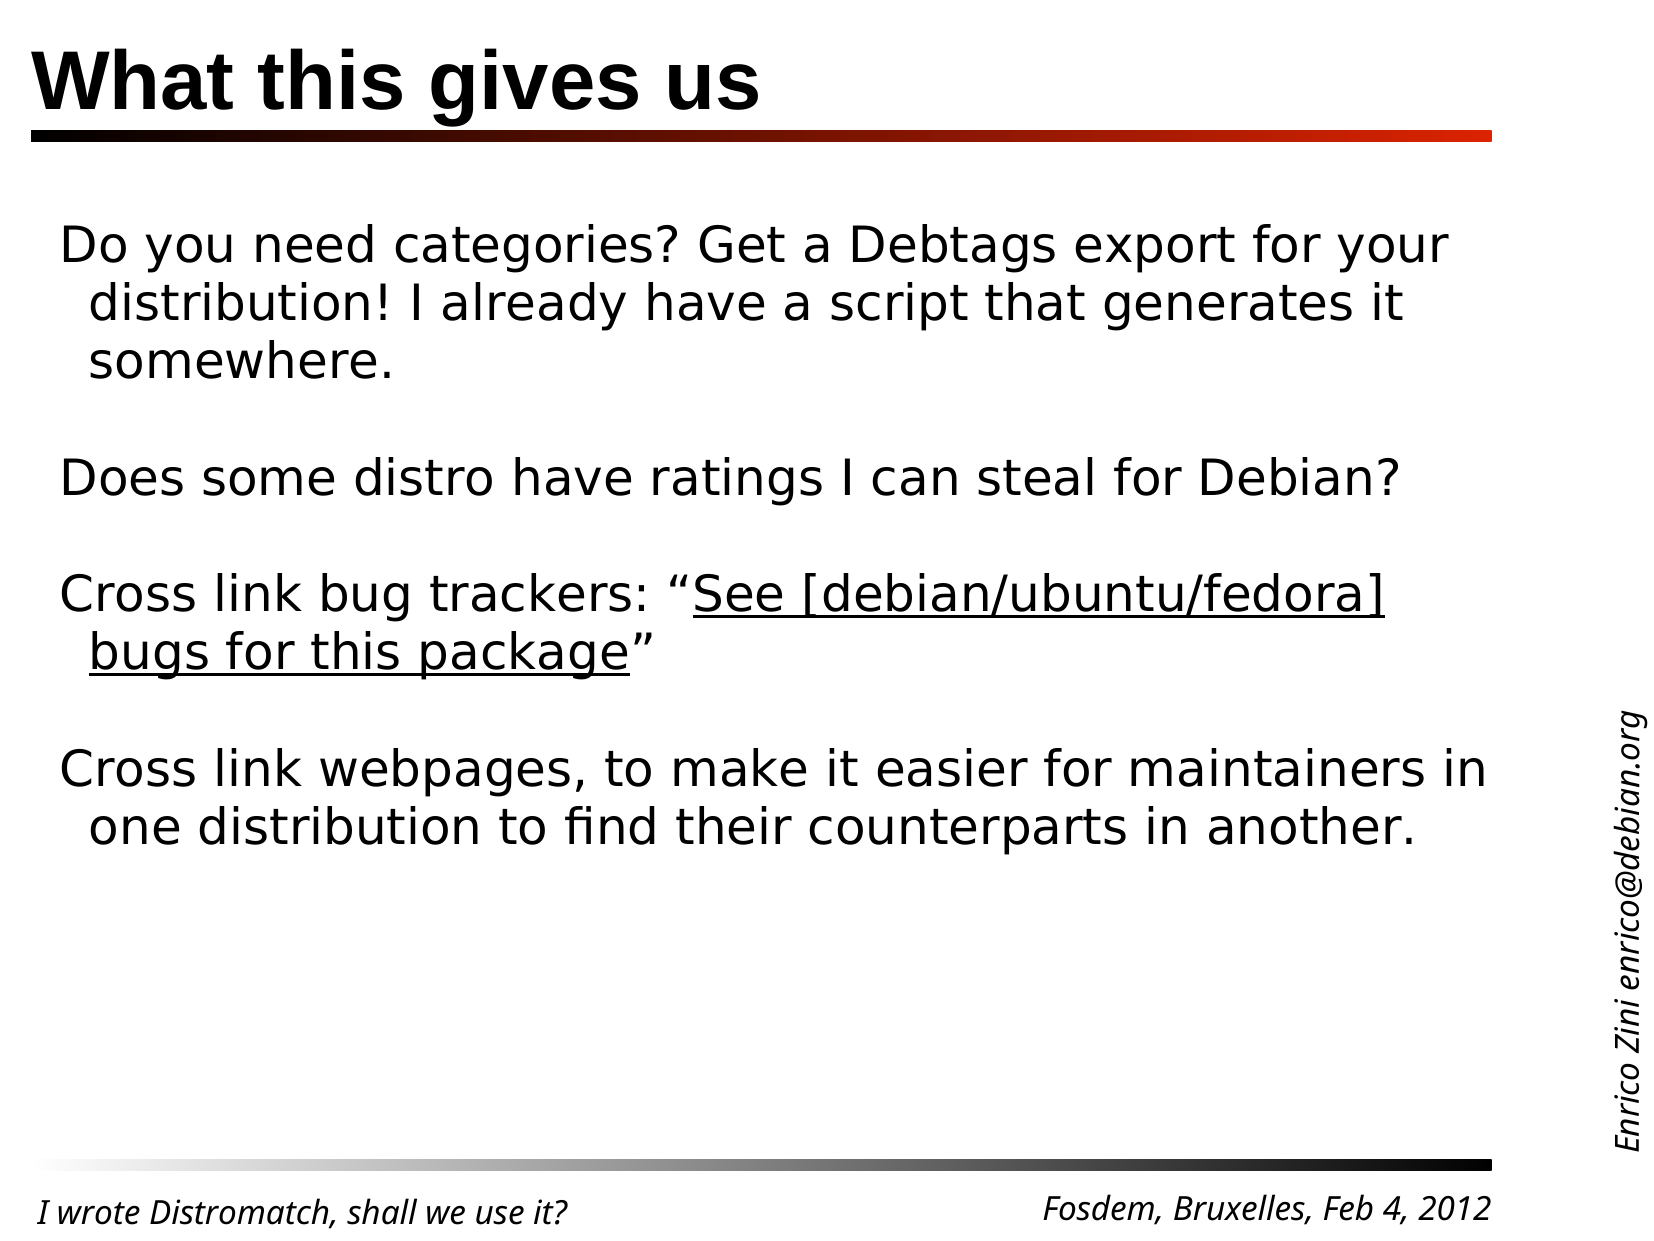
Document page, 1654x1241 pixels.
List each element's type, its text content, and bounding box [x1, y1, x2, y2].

text_box What this gives us [31, 34, 1438, 168]
text_box Do you need categories? Get a Debtags export for your distribution! I already have a script that generates it somewhere. Does some distro have ratings I can steal for Debian? Cross link bug trackers: “See [debian/ubuntu/fedora] bugs for this package” Cross link webpages, to make it easier for maintainers in one distribution to find their counterparts in another. [30, 215, 1507, 1089]
